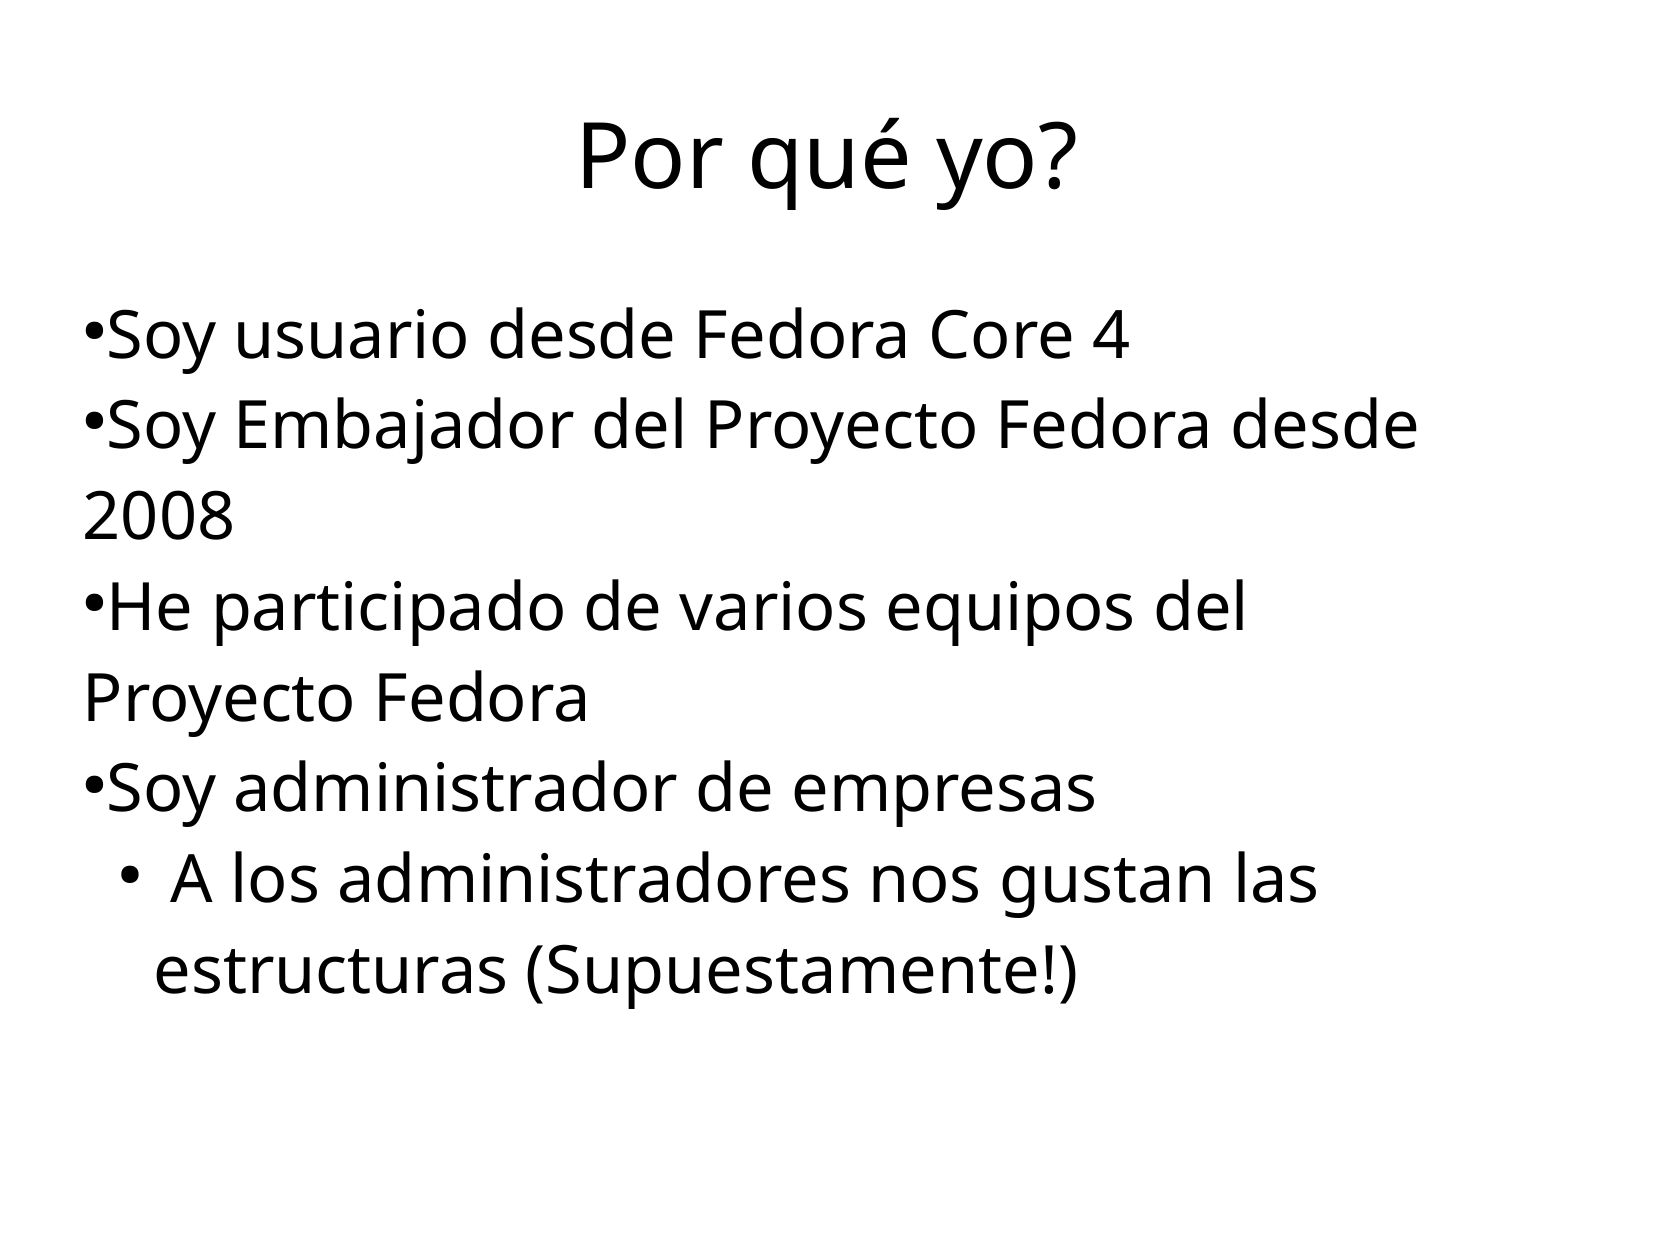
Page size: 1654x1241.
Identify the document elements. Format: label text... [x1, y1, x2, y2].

title Por qué yo? [82, 49, 1571, 257]
subtitle Soy usuario desde Fedora Core 4 Soy Embajador del Proyecto Fedora desde 2008 He participado de varios equipos del Proyecto Fedora Soy administrador de empresas A los administradores nos gustan las estructuras (Supuestamente!) [82, 290, 1538, 1010]
